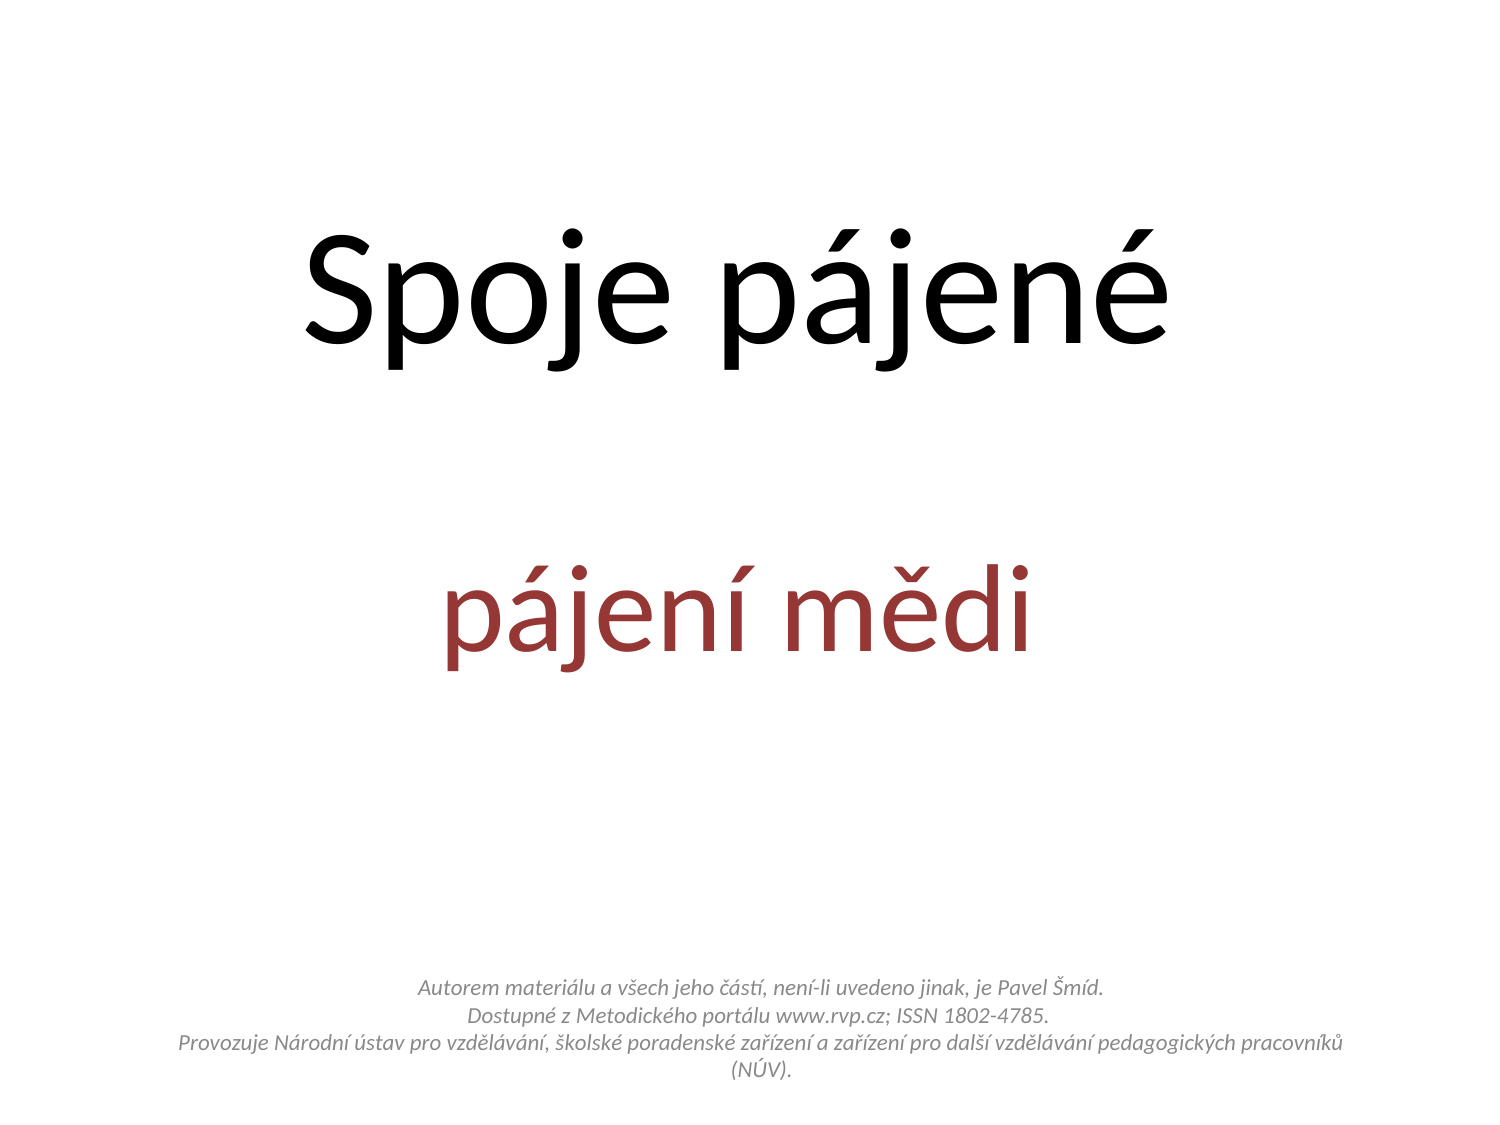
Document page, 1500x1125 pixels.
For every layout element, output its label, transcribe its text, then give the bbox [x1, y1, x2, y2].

title Spoje pájené pájení mědi [100, 148, 1376, 705]
text_box Autorem materiálu a všech jeho částí, není-li uvedeno jinak, je Pavel Šmíd. Dostupné z Metodického portálu www.rvp.cz; ISSN 1802-4785. Provozuje Národní ústav pro vzdělávání, školské poradenské zařízení a zařízení pro další vzdělávání pedagogických pracovníků (NÚV). [147, 1011, 1377, 1072]
text_box [230, 456, 1281, 953]
